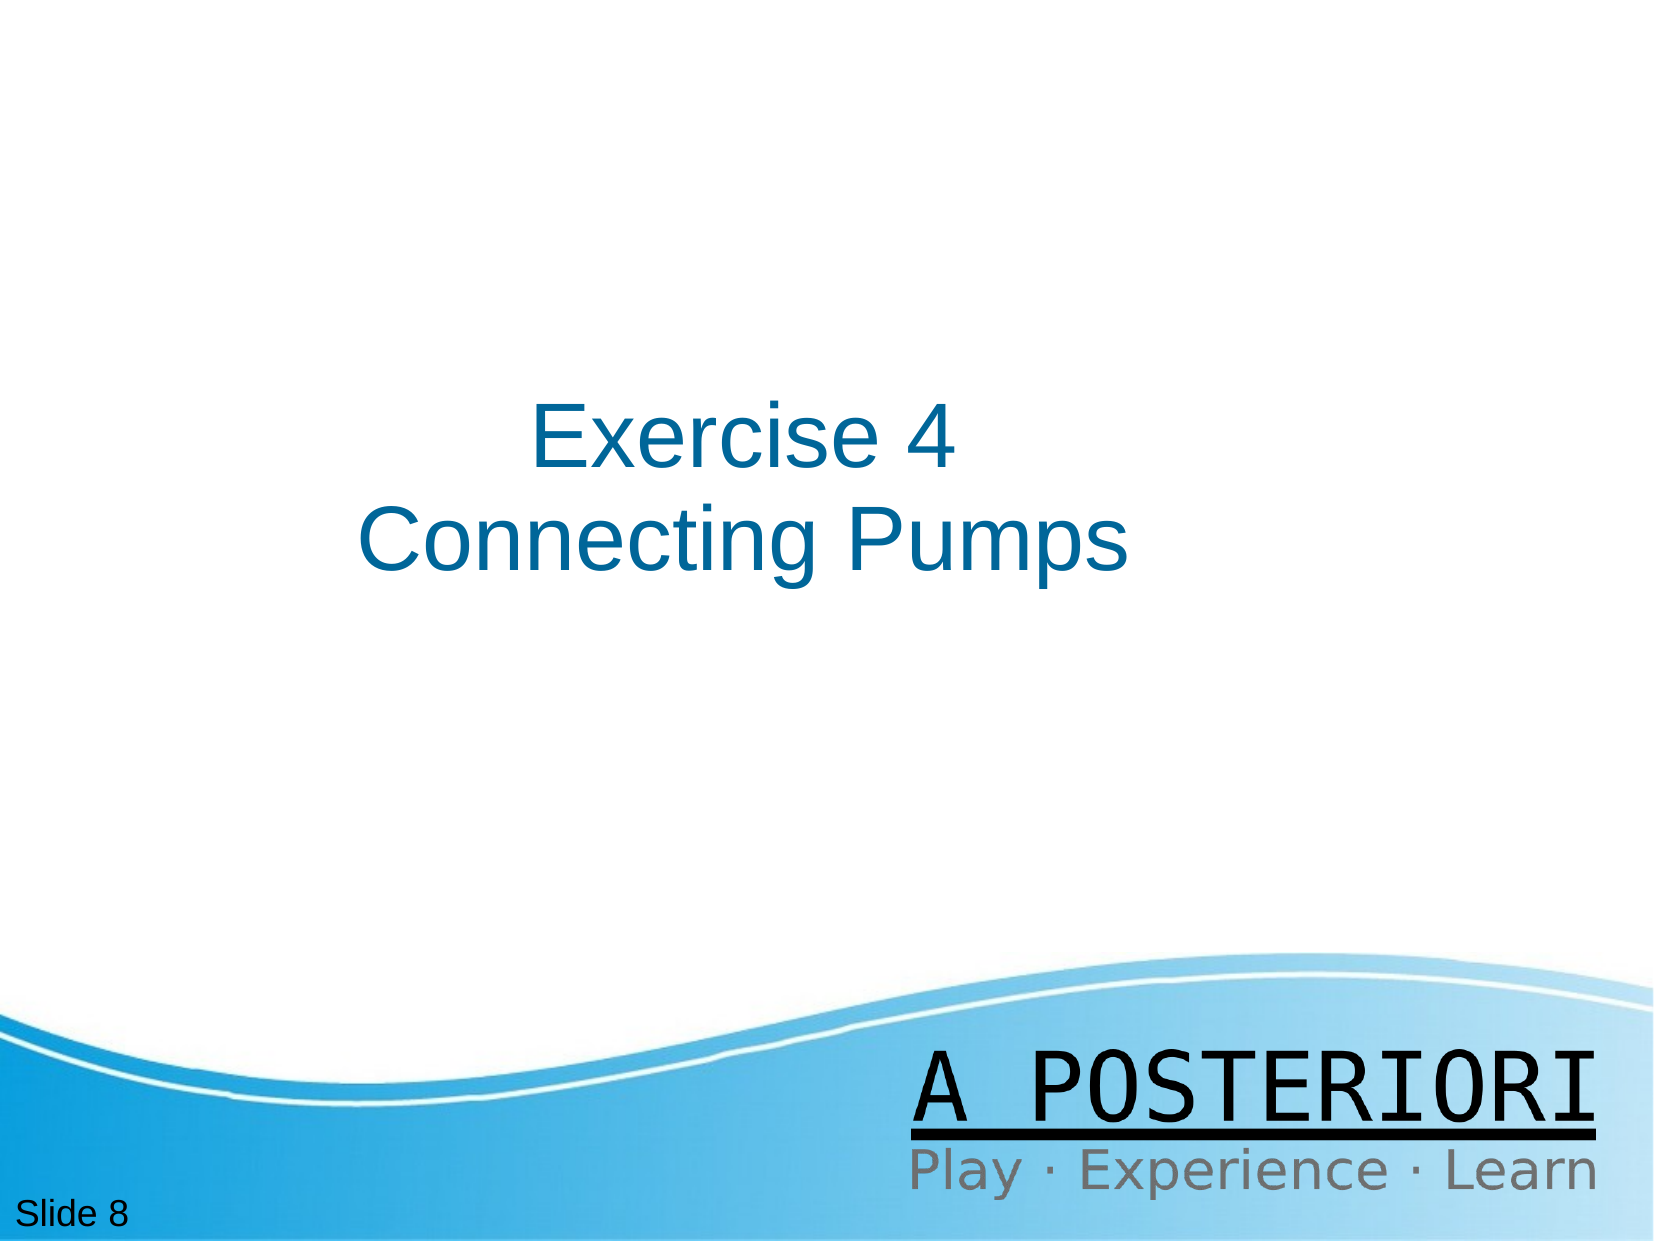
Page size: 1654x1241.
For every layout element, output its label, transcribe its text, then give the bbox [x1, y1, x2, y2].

title Exercise 4 Connecting Pumps [0, 384, 1489, 592]
picture [0, 952, 1654, 1241]
